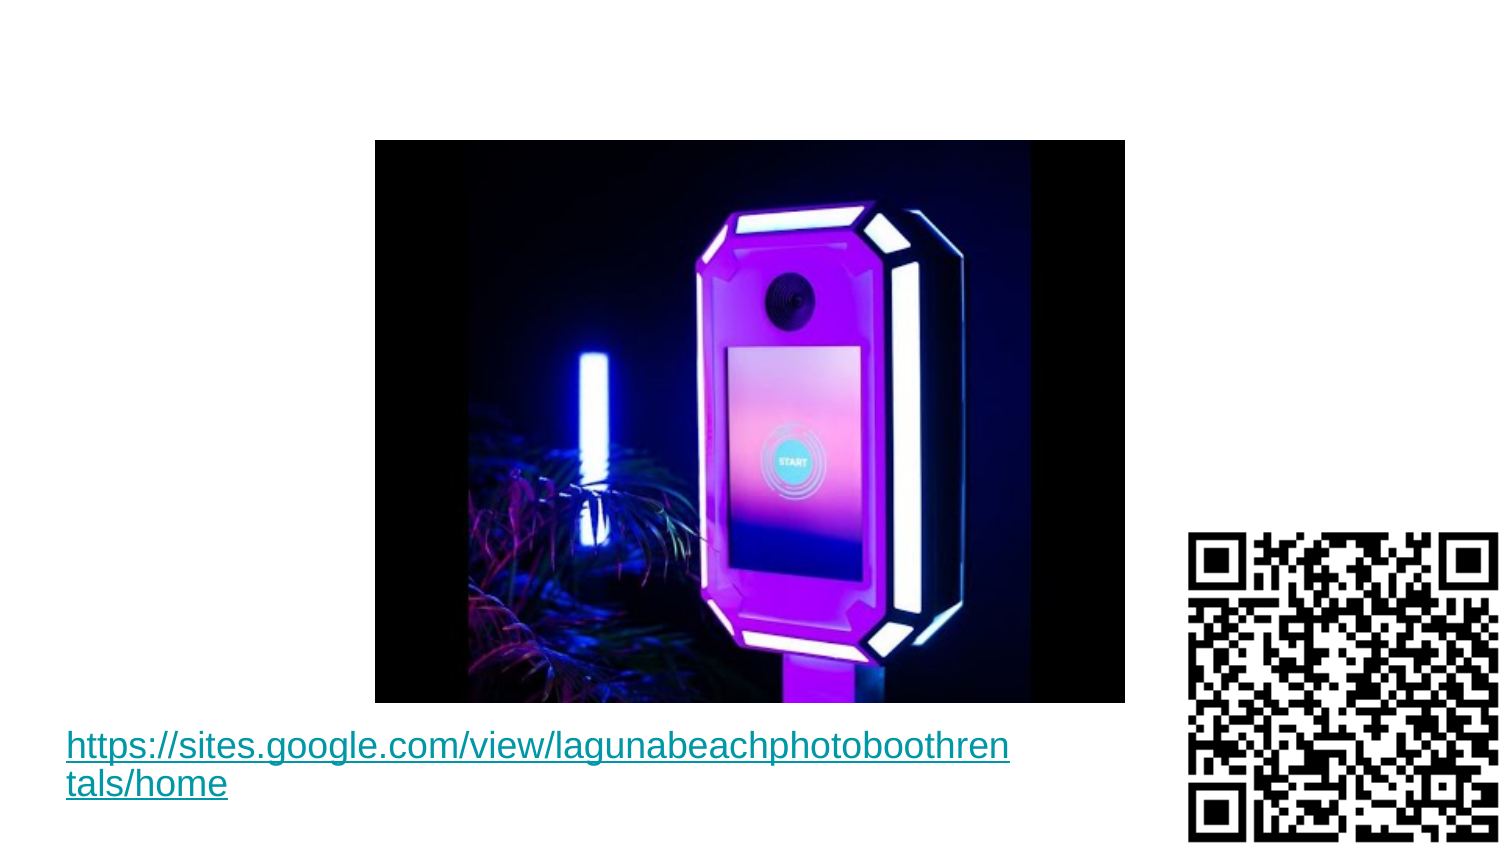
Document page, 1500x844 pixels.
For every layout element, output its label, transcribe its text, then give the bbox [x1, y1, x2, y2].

list https://sites.google.com/view/lagunabeachphotoboothrentals/home [51, 694, 1036, 794]
picture [1187, 531, 1500, 844]
picture [375, 140, 1125, 704]
